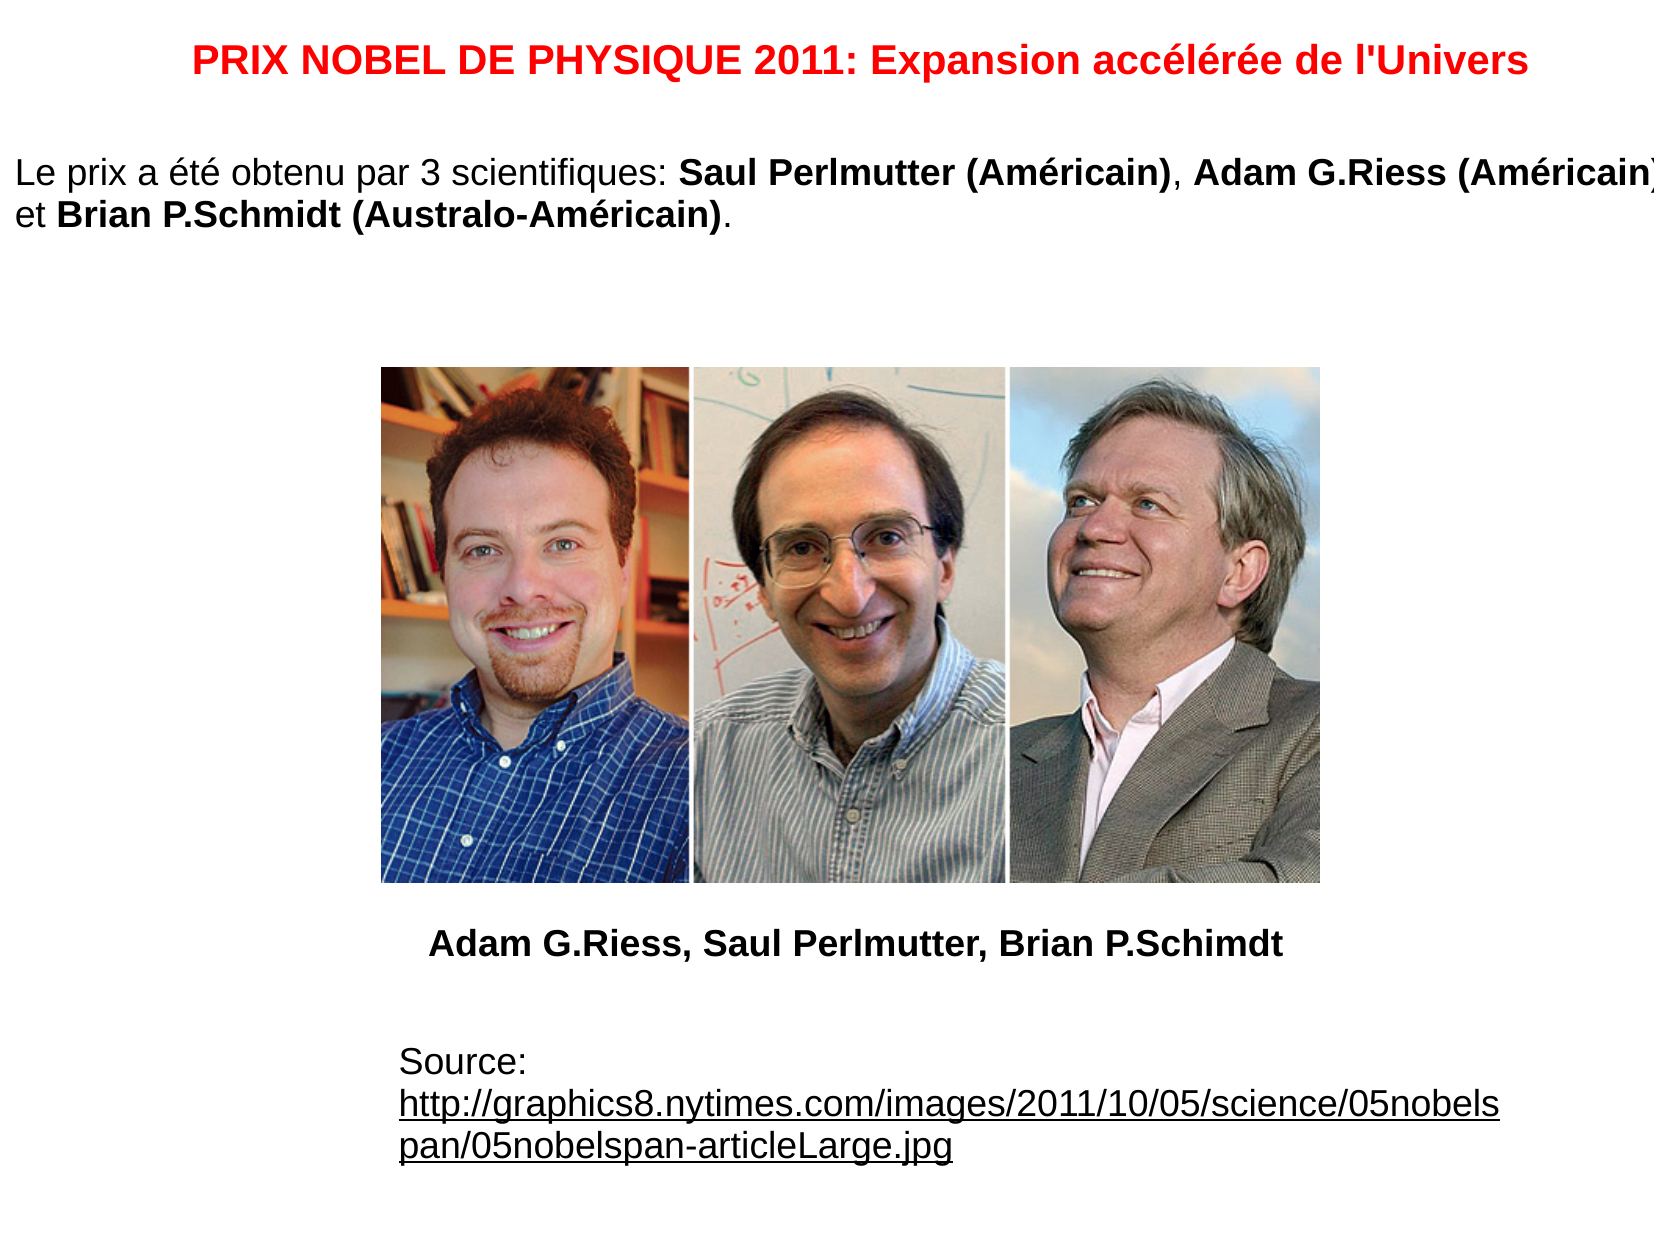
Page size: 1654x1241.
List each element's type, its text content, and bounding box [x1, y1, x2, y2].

text_box Le prix a été obtenu par 3 scientifiques: Saul Perlmutter (Américain), Adam G.Riess (Américain) et Brian P.Schmidt (Australo-Américain). [0, 143, 1654, 540]
text_box Source: http://graphics8.nytimes.com/images/2011/10/05/science/05nobelspan/05nobelspan-articleLarge.jpg [383, 1033, 1536, 1175]
text_box Adam G.Riess, Saul Perlmutter, Brian P.Schimdt [413, 915, 1299, 974]
text_box PRIX NOBEL DE PHYSIQUE 2011: Expansion accélérée de l'Univers [177, 29, 1545, 143]
picture [381, 367, 1320, 883]
